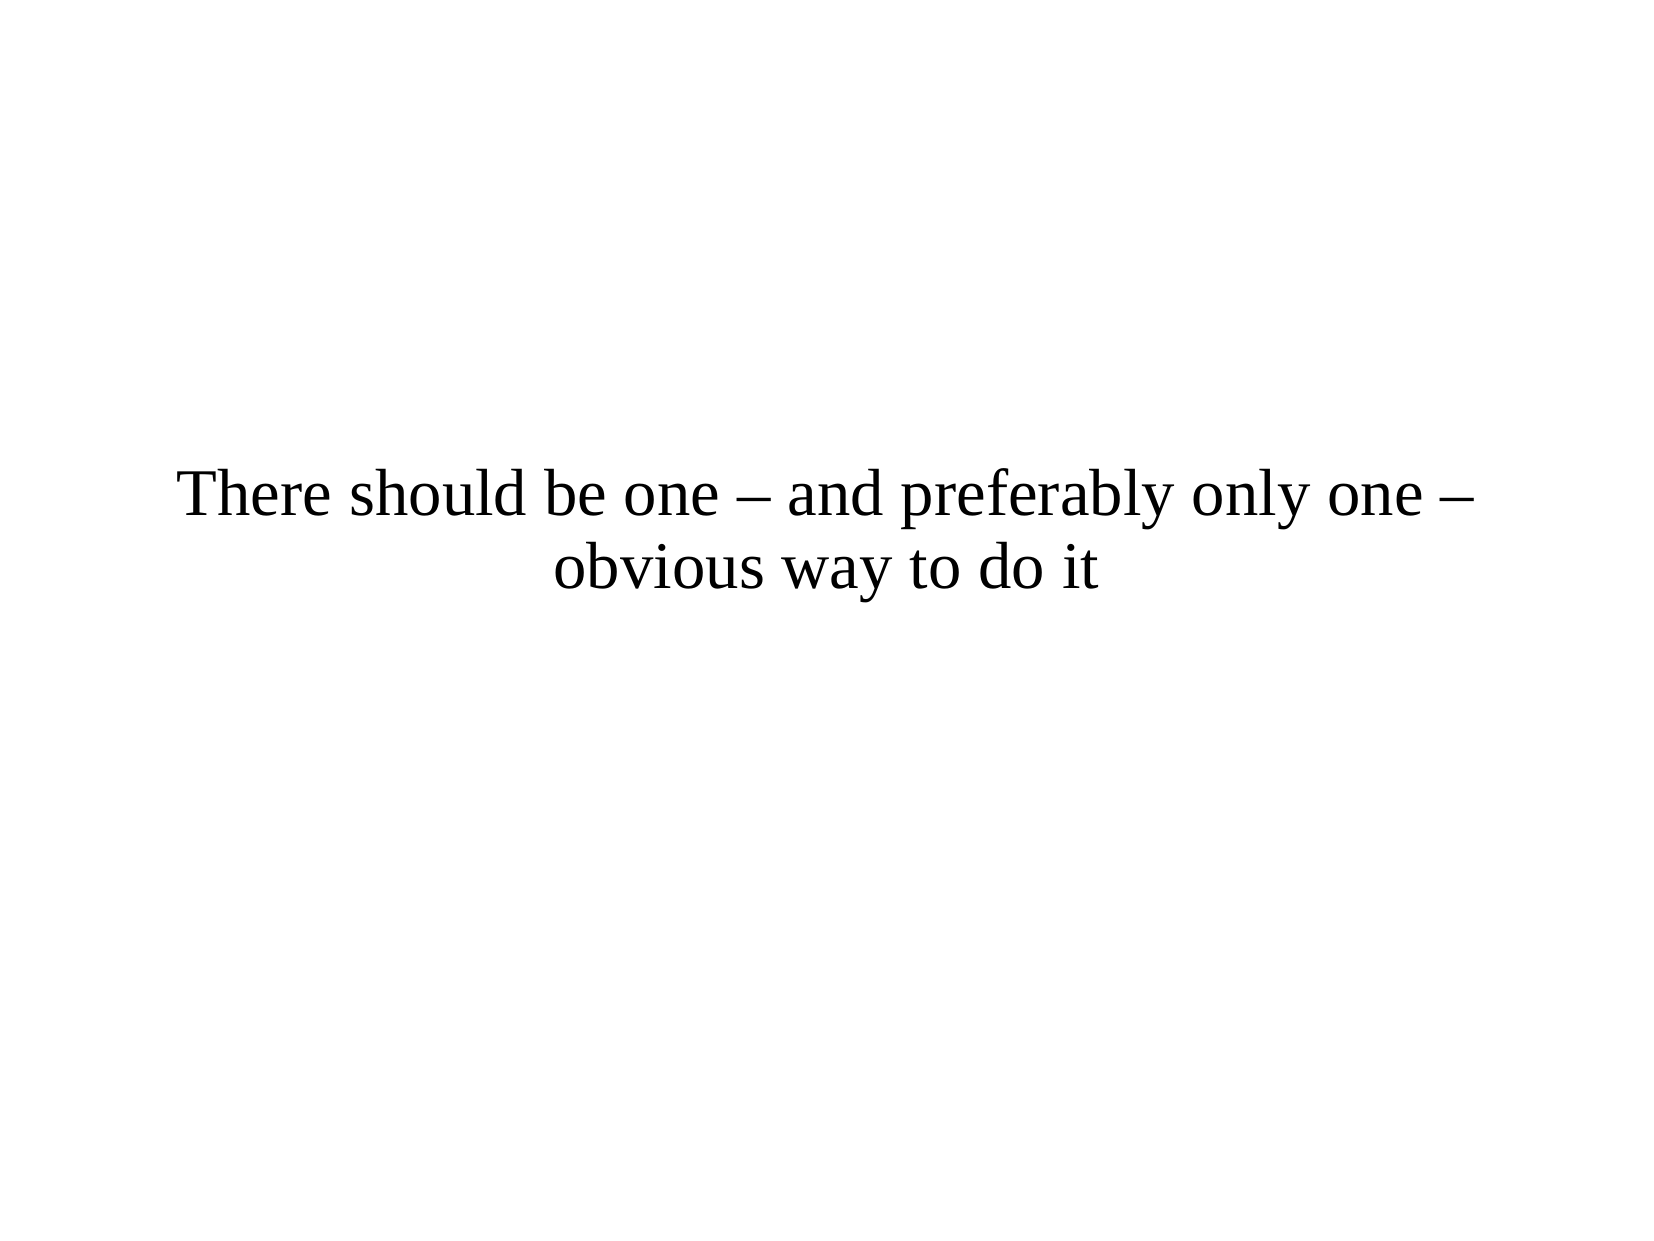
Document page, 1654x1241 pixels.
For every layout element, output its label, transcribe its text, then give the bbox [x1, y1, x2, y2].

subtitle There should be one – and preferably only one – obvious way to do it [82, 49, 1571, 1010]
